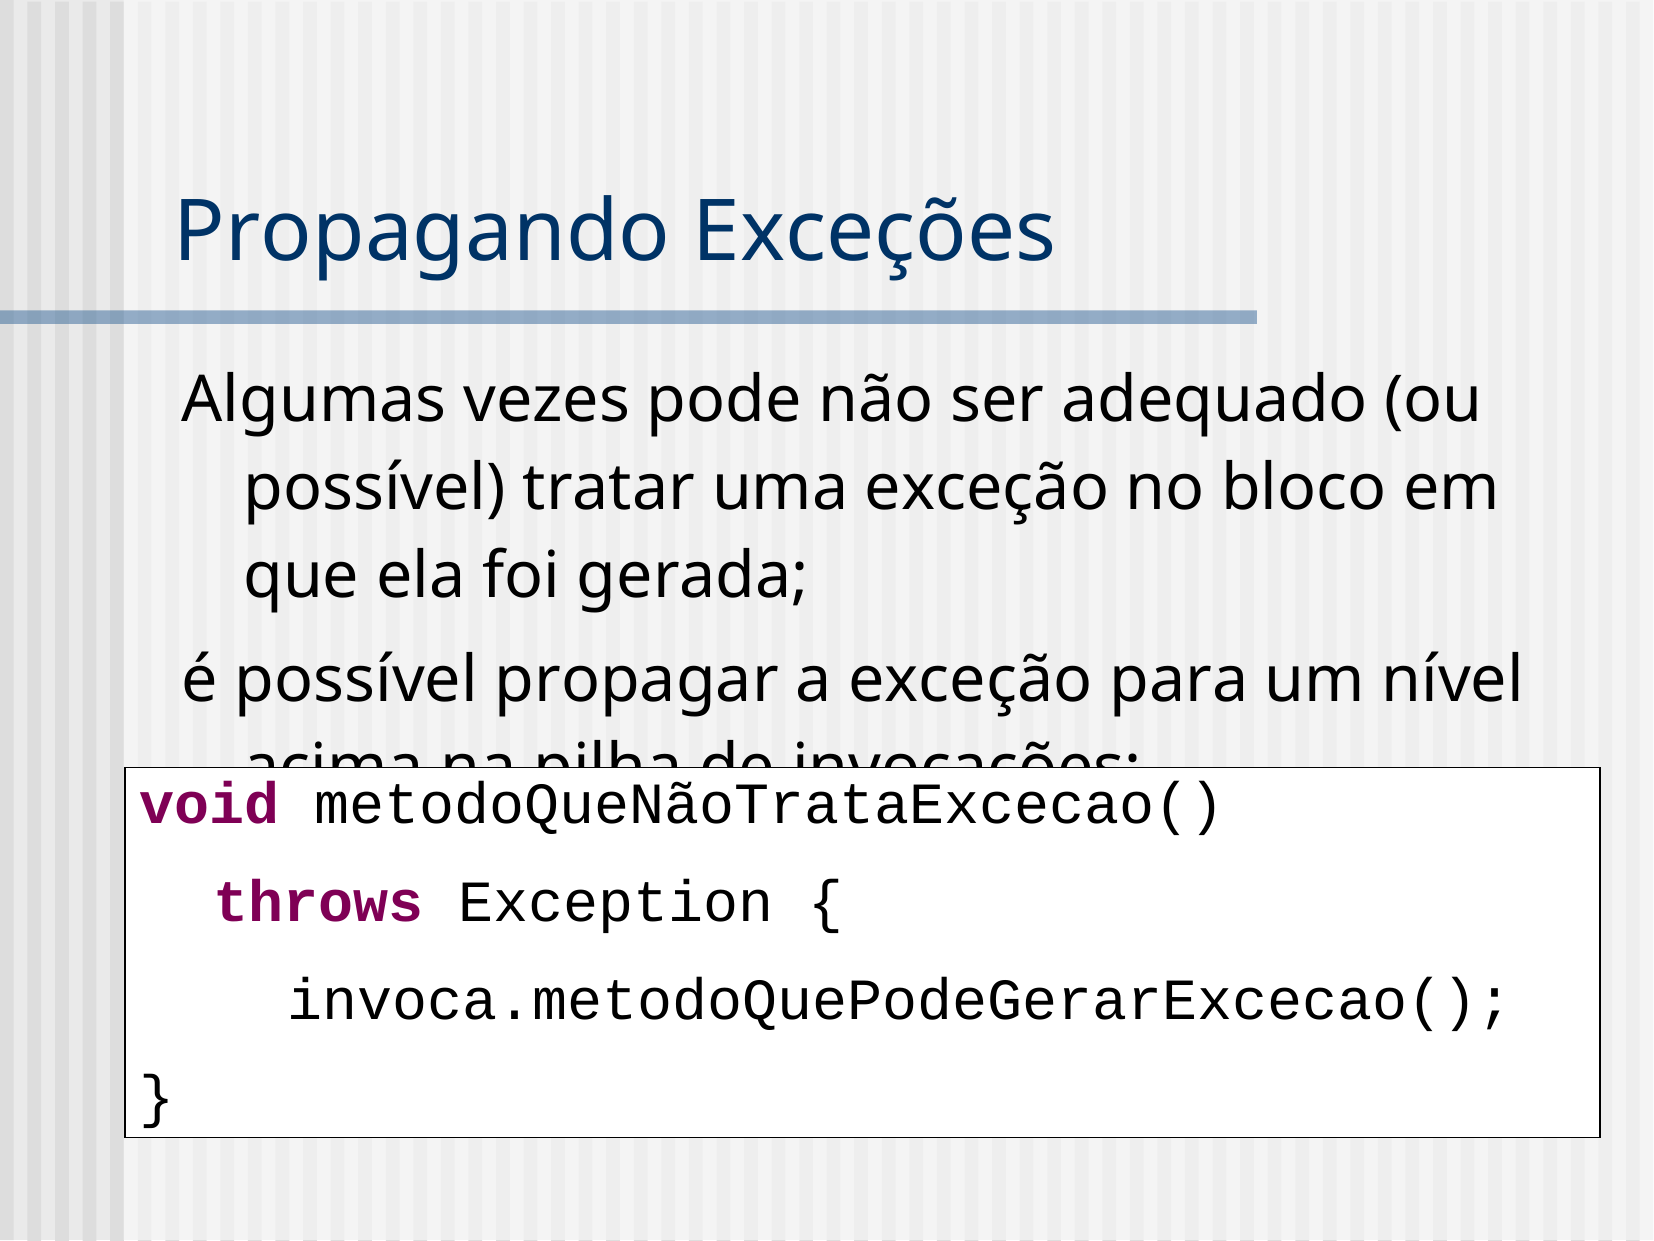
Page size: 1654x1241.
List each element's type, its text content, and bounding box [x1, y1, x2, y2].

text_box void metodoQueNãoTrataExcecao() throws Exception { invoca.metodoQuePodeGerarExcecao(); } [125, 767, 1601, 1138]
list Algumas vezes pode não ser adequado (ou possível) tratar uma exceção no bloco em que ela foi gerada; é possível propagar a exceção para um nível acima na pilha de invocações; [165, 344, 1632, 1126]
title Propagando Exceções [157, 174, 1634, 294]
